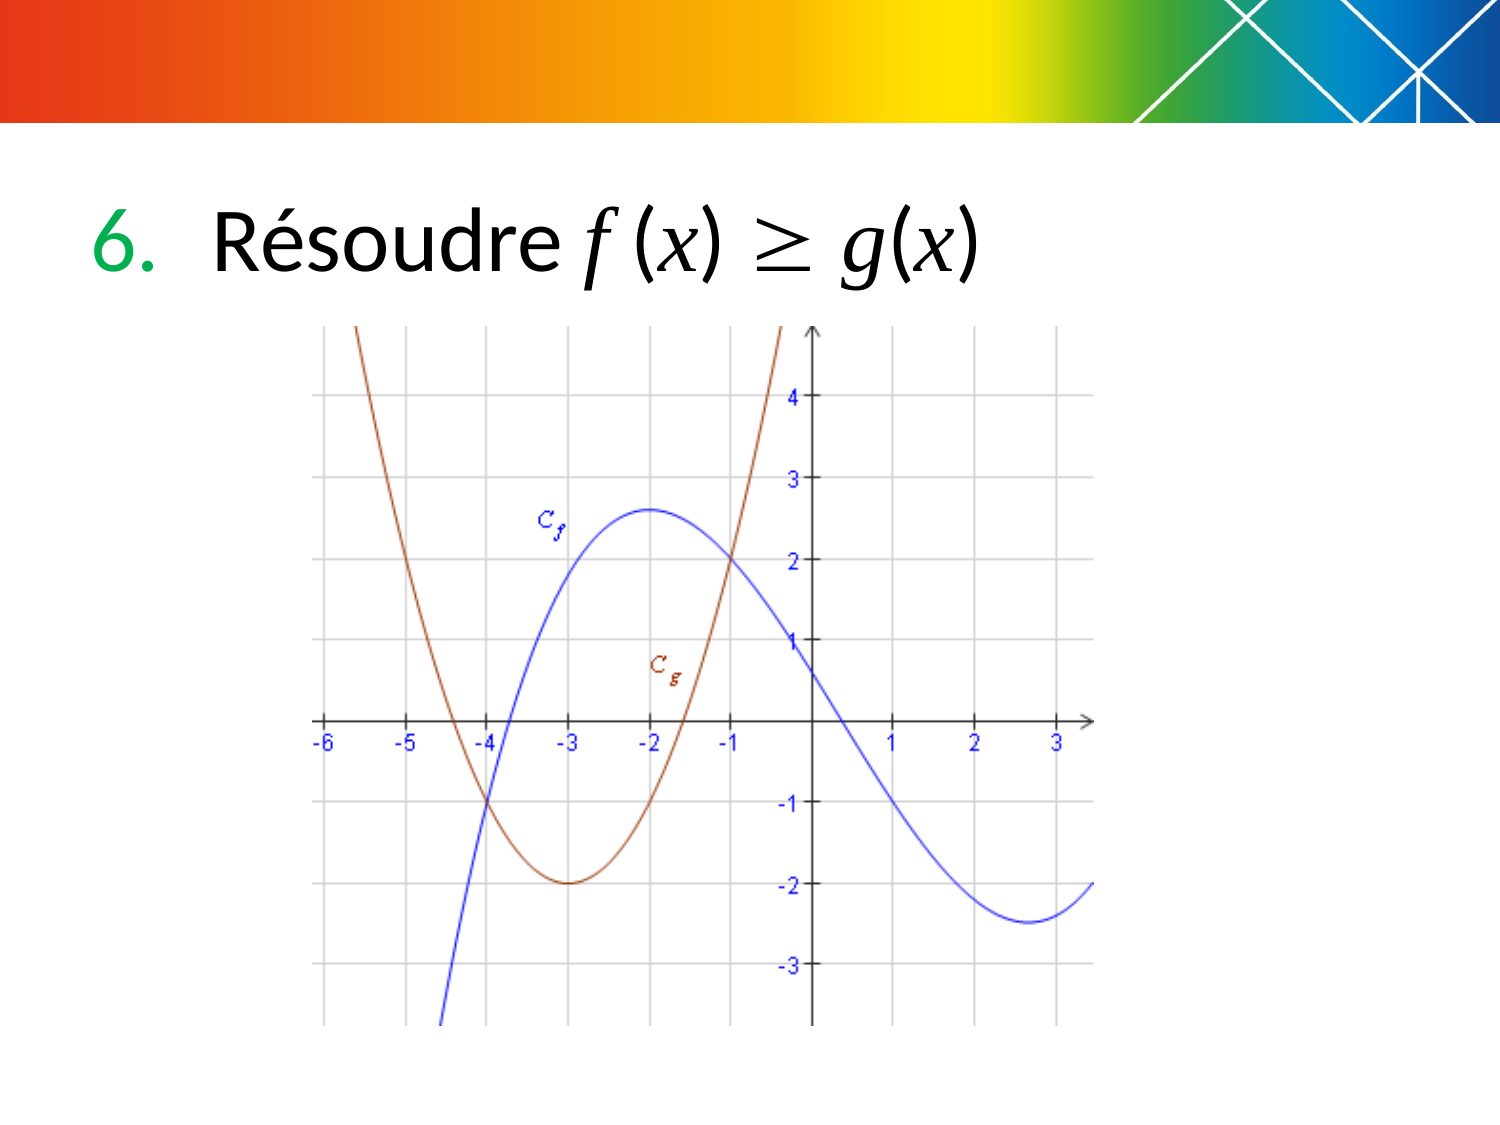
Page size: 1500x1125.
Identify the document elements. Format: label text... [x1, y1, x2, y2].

picture [312, 326, 1094, 1026]
picture [1340, 0, 1500, 123]
picture [0, 0, 1359, 123]
title Résoudre f (x)  g(x) [75, 163, 1426, 305]
